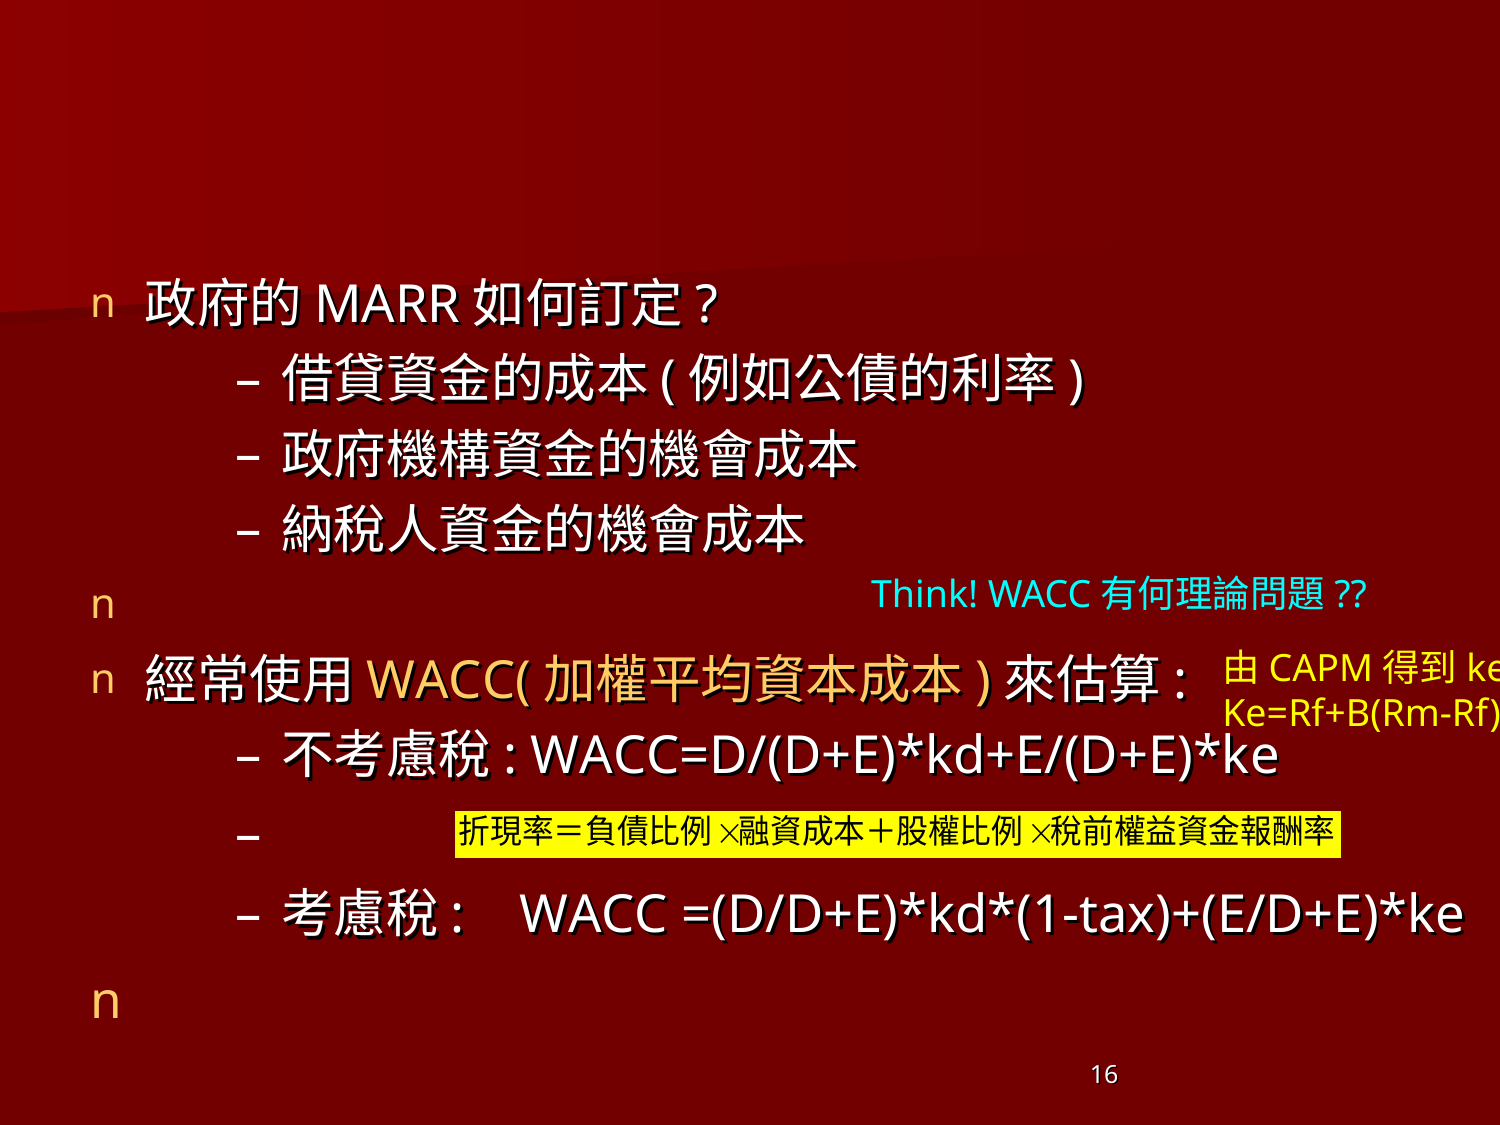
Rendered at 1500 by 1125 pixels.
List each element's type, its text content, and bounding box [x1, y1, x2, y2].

list 政府的MARR如何訂定? 借貸資金的成本(例如公債的利率) 政府機構資金的機會成本 納稅人資金的機會成本 經常使用WACC(加權平均資本成本)來估算: 不考慮稅: WACC=D/(D+E)*kd+E/(D+E)*ke 考慮稅: WACC =(D/D+E)*kd*(1-tax)+(E/D+E)*ke [75, 262, 1500, 1005]
text_box [1074, 1025, 1426, 1101]
text_box 由CAPM得到ke Ke=Rf+B(Rm-Rf) [1207, 635, 1500, 742]
text_box Think! WACC有何理論問題?? [856, 562, 1363, 623]
chart [454, 810, 1341, 858]
